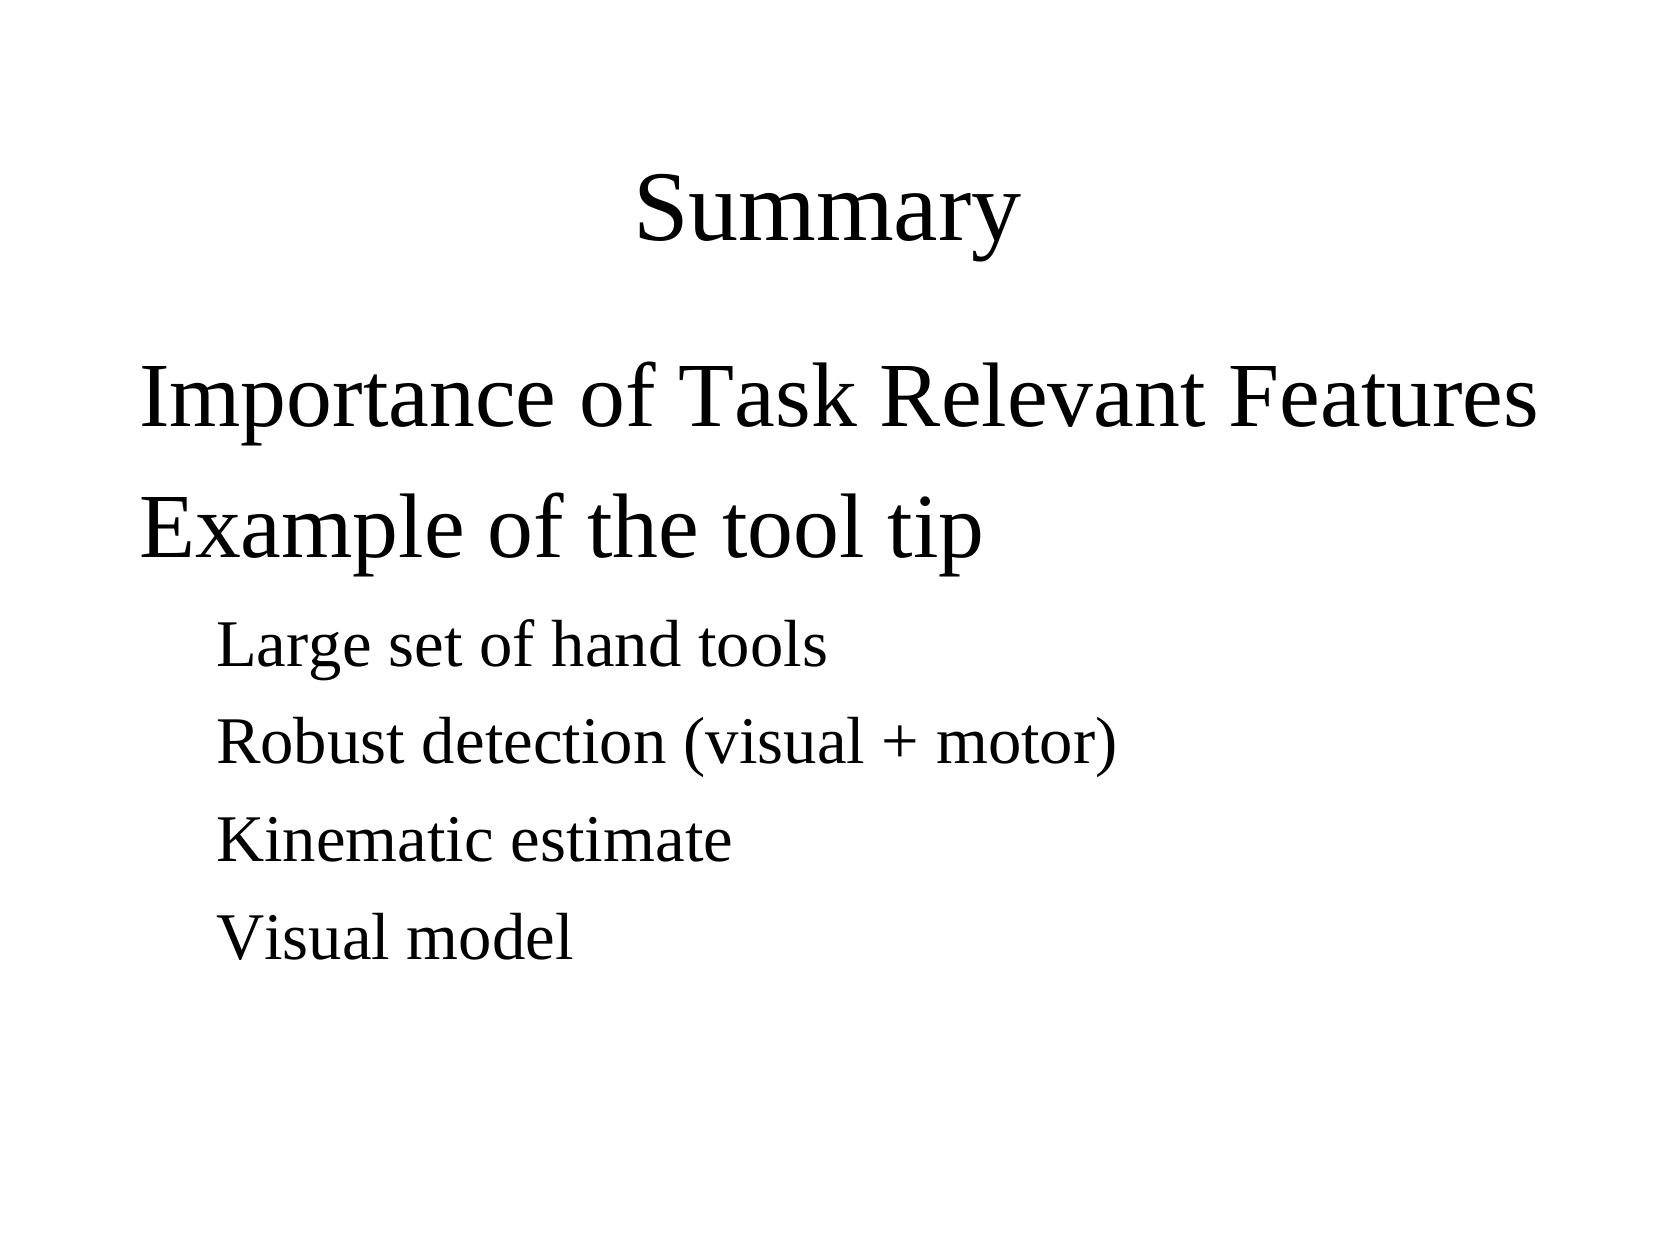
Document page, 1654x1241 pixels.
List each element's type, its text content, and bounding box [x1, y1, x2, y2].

list Importance of Task Relevant Features Example of the tool tip Large set of hand tools Robust detection (visual + motor) Kinematic estimate Visual model [121, 344, 1605, 1127]
title Summary [121, 102, 1534, 311]
